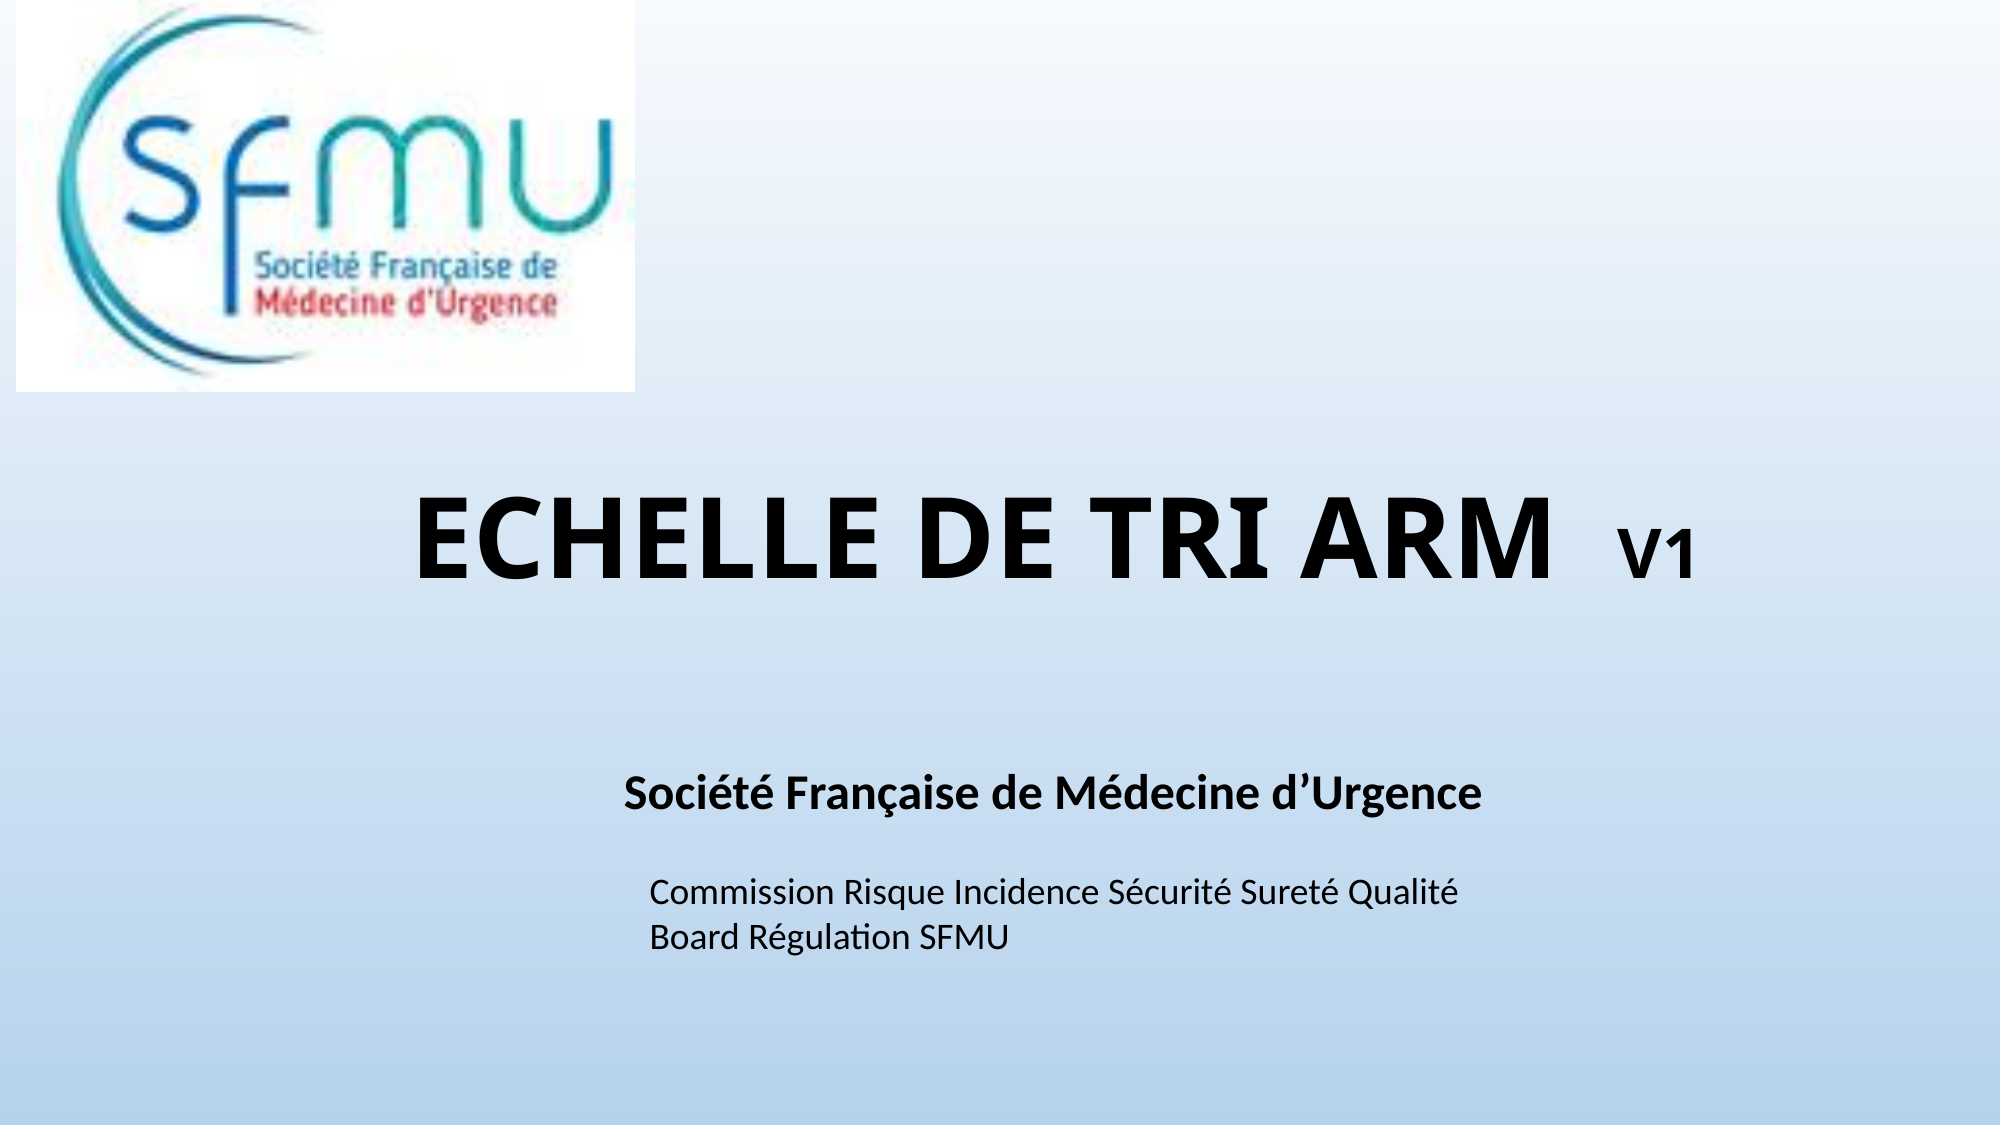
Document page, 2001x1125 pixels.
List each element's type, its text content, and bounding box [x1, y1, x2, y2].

picture [16, 0, 635, 392]
text_box Commission Risque Incidence Sécurité Sureté Qualité Board Régulation SFMU [634, 859, 1690, 965]
subtitle Société Française de Médecine d’Urgence [303, 766, 1804, 1125]
title ECHELLE DE TRI ARM V1 [361, 378, 1780, 604]
